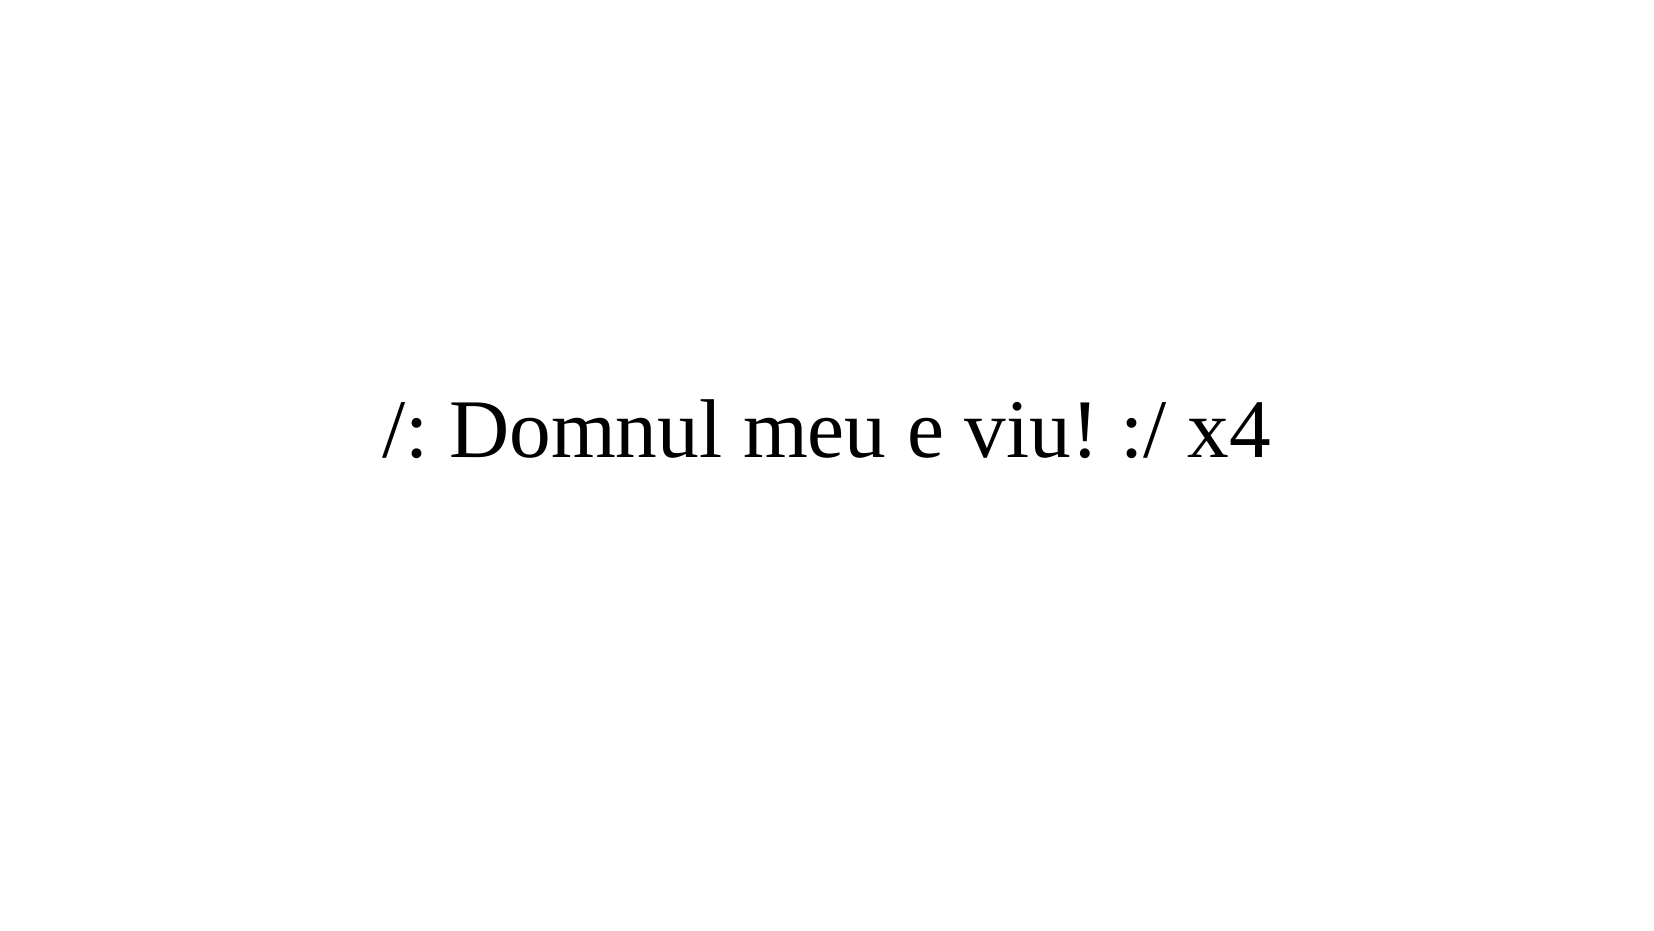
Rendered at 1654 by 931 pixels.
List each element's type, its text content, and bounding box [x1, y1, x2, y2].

subtitle /: Domnul meu e viu! :/ x4 [0, 250, 1654, 563]
